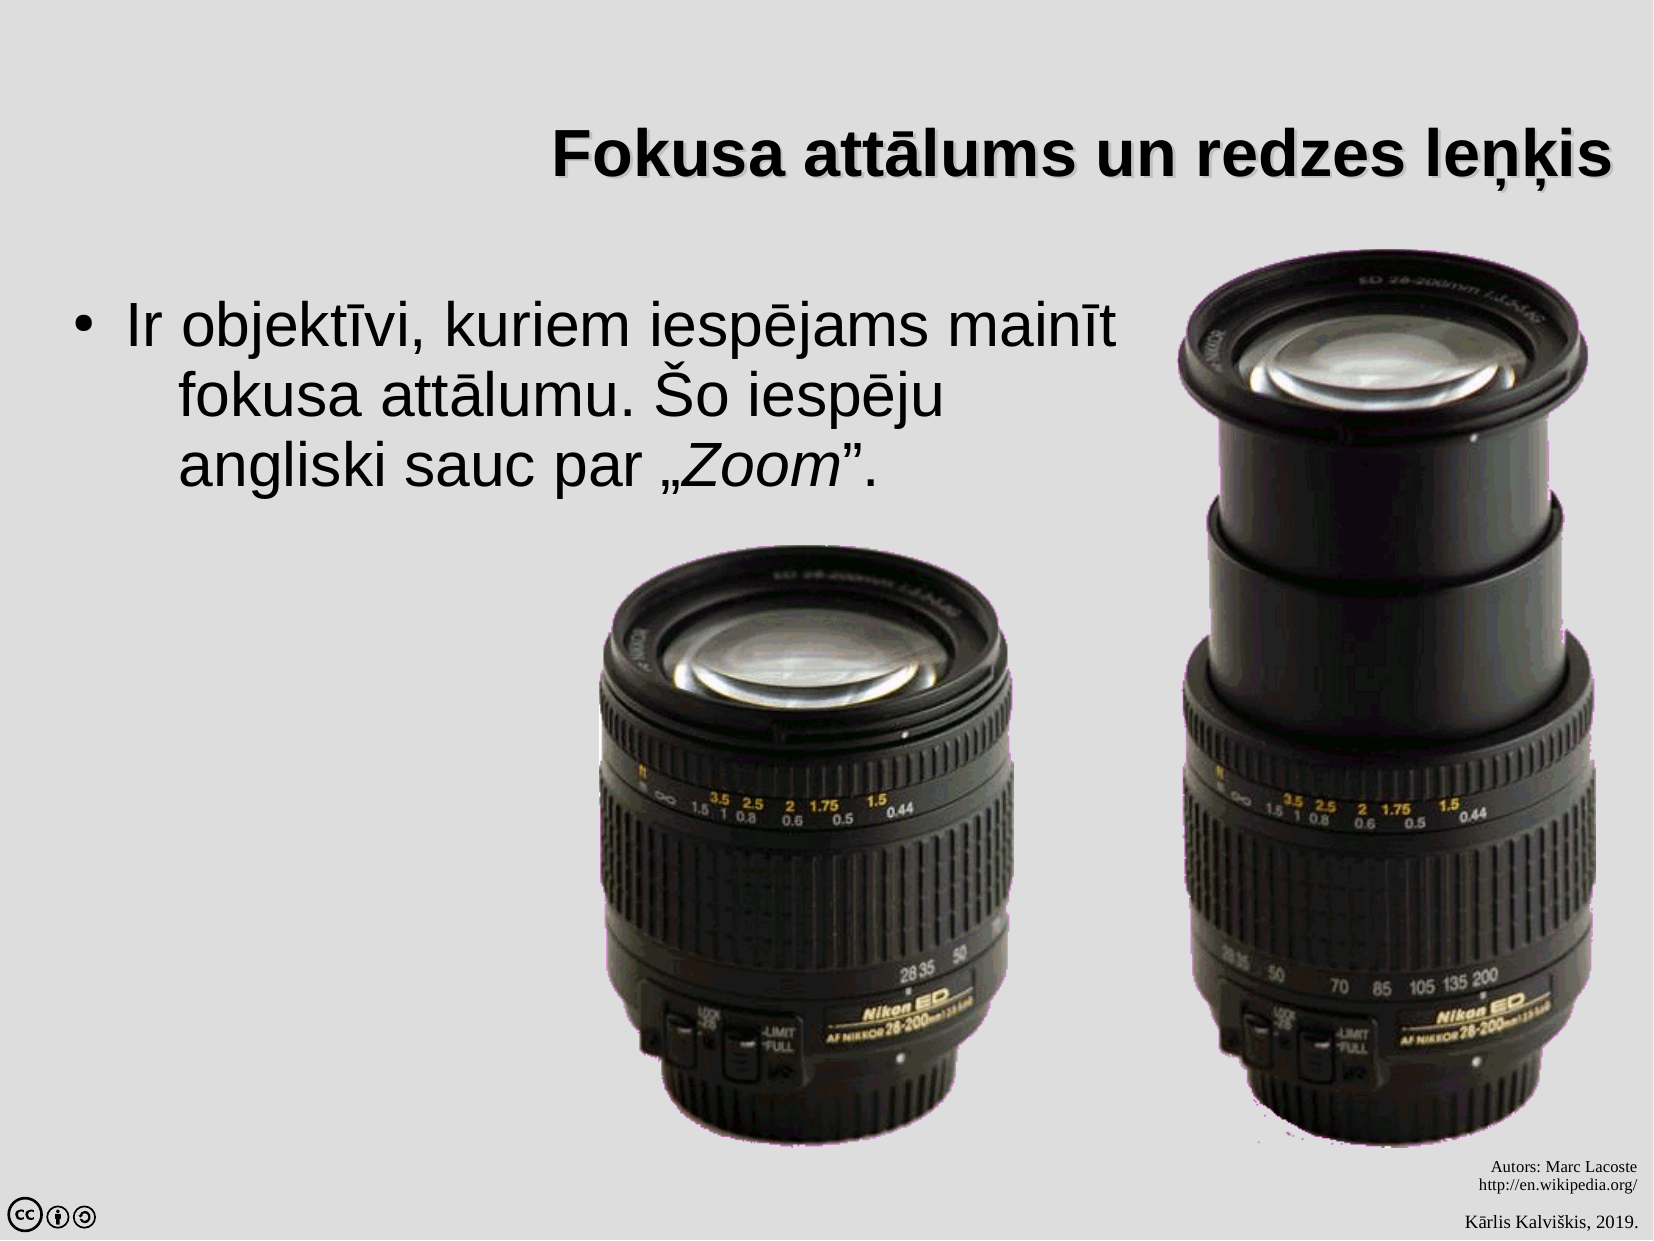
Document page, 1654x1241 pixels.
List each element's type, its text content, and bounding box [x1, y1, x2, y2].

text_box Autors: Marc Lacoste http://en.wikipedia.org/ [1463, 1149, 1653, 1202]
picture [1177, 249, 1596, 1149]
picture [599, 545, 1014, 1148]
title Fokusa attālums un redzes leņķis [42, 49, 1615, 257]
list Ir objektīvi, kuriem iespējams mainīt fokusa attālumu. Šo iespēju angliski sauc par „Zoom”. [37, 290, 1136, 1010]
